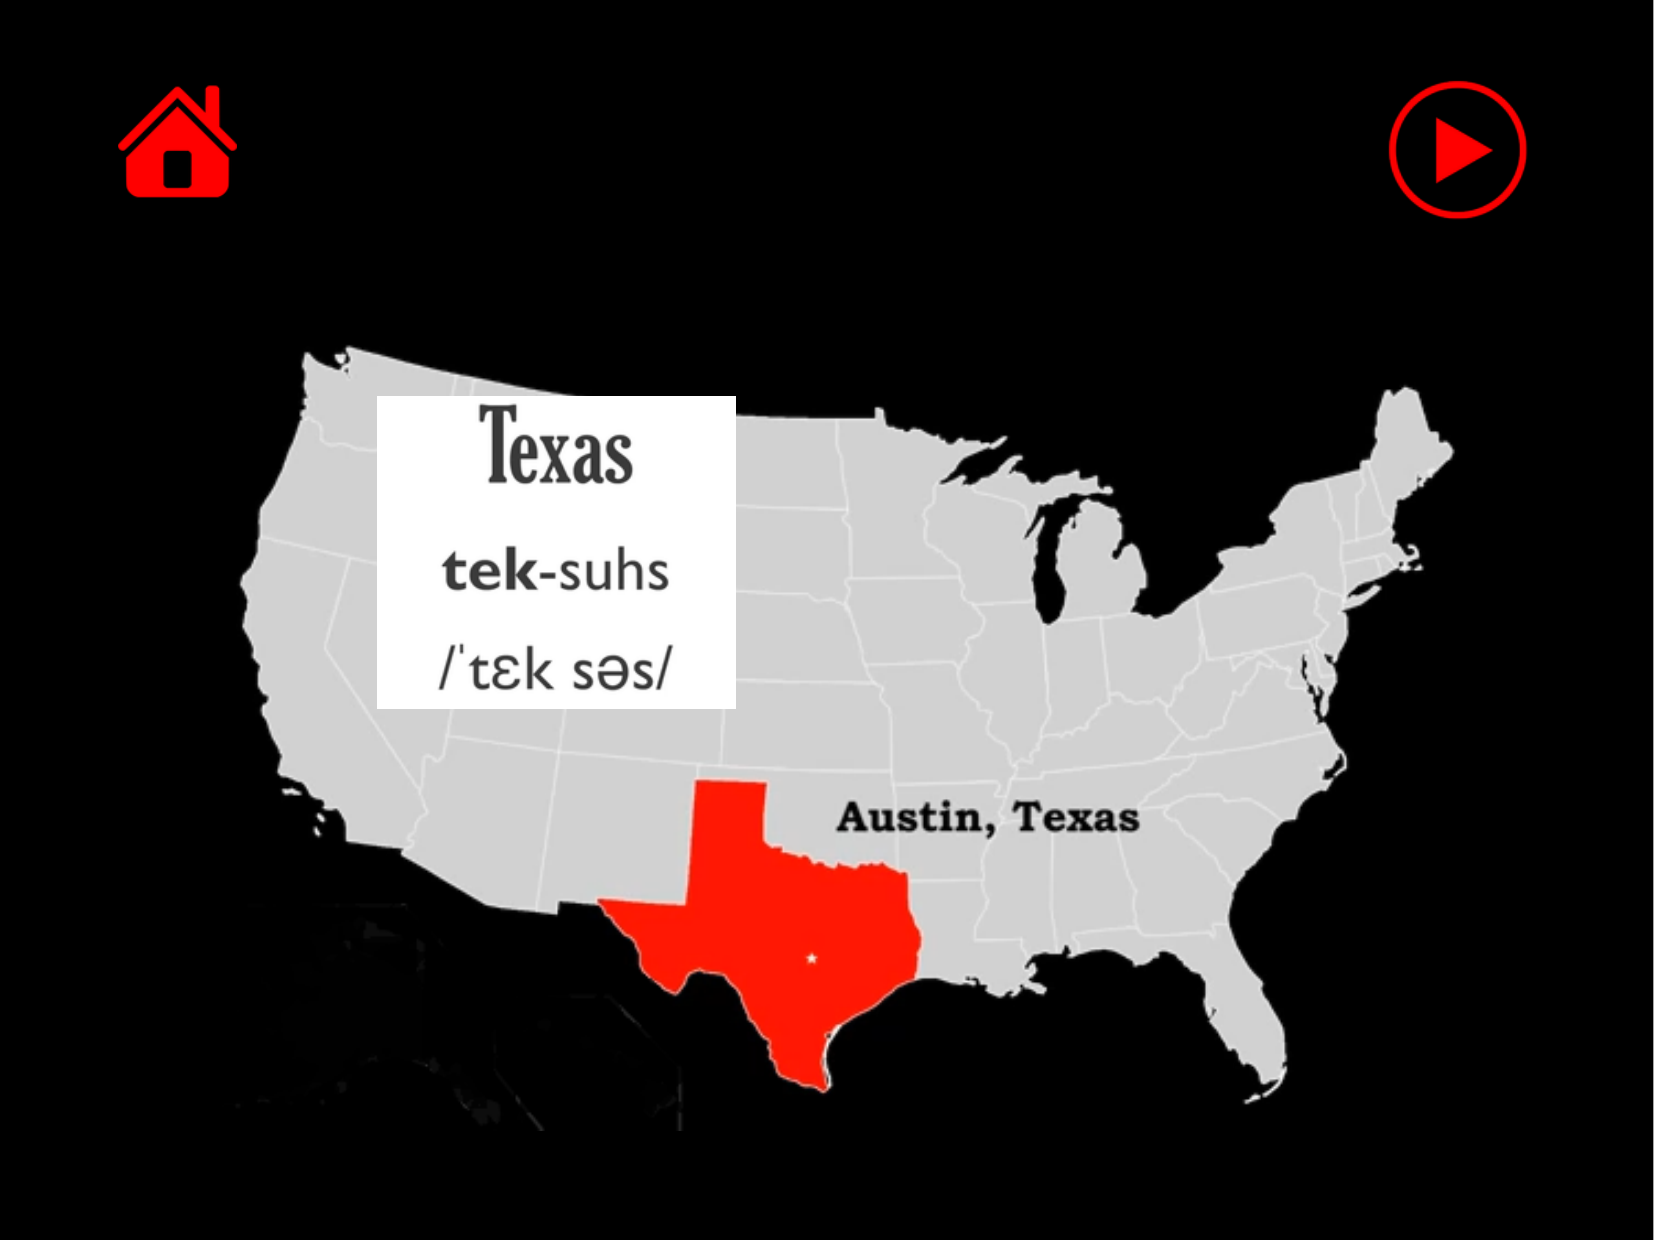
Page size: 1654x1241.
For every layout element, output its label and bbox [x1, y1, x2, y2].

picture [1381, 70, 1539, 228]
picture [118, 82, 237, 201]
picture [177, 344, 1477, 1131]
